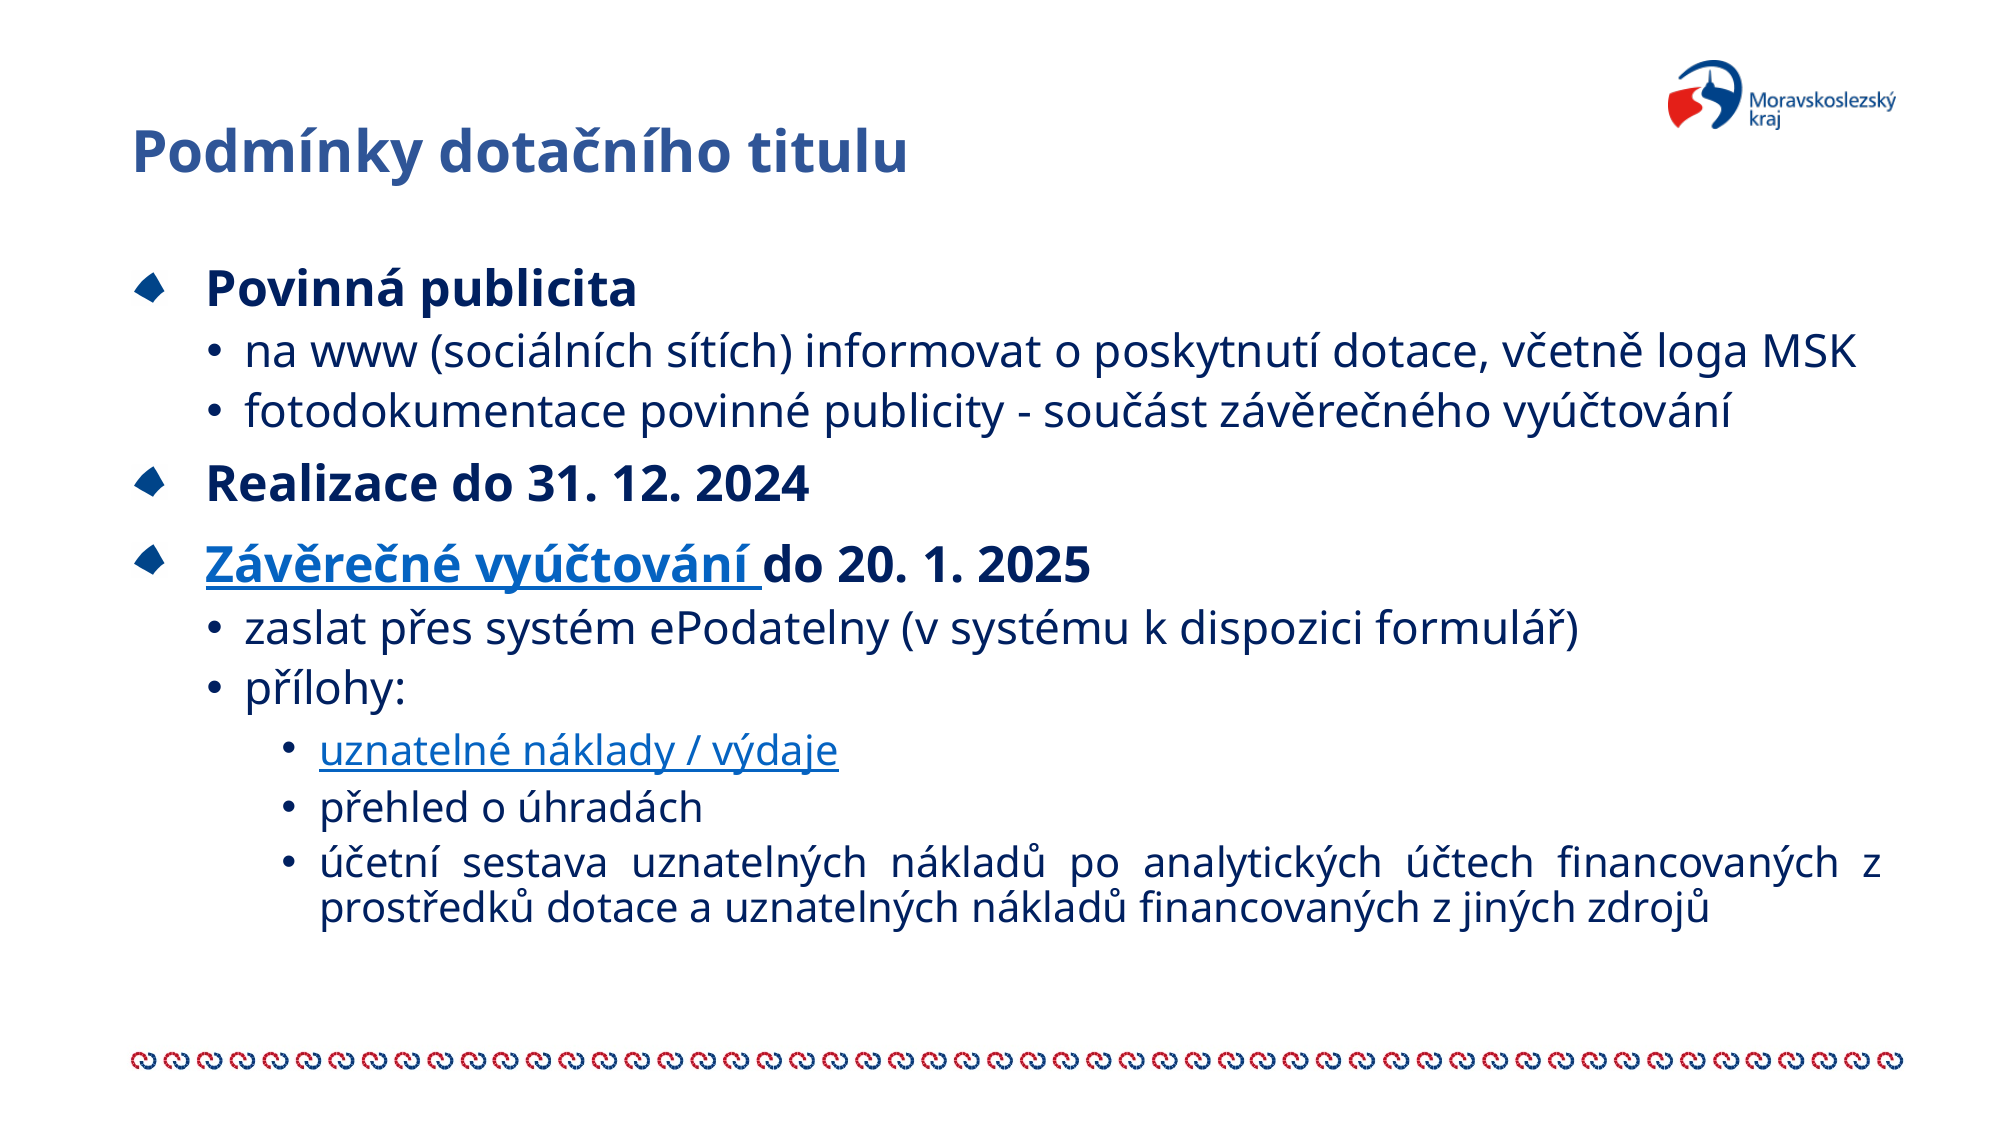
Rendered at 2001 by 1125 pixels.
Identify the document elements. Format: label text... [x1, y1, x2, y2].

picture [1668, 60, 1896, 107]
picture [131, 464, 168, 500]
picture [63, 1032, 1985, 1087]
picture [131, 542, 168, 578]
picture [131, 270, 168, 306]
text_box Povinná publicita na www (sociálních sítích) informovat o poskytnutí dotace, včetně loga MSK fotodokumentace povinné publicity - součást závěrečného vyúčtování Realizace do 31. 12. 2024 Závěrečné vyúčtování do 20. 1. 2025 zaslat přes systém ePodatelny (v systému k dispozici formulář) přílohy: uznatelné náklady / výdaje přehled o úhradách účetní sestava uznatelných nákladů po analytických účtech financovaných z prostředků dotace a uznatelných nákladů financovaných z jiných zdrojů [116, 256, 1898, 1052]
text_box Podmínky dotačního titulu [116, 107, 1938, 192]
